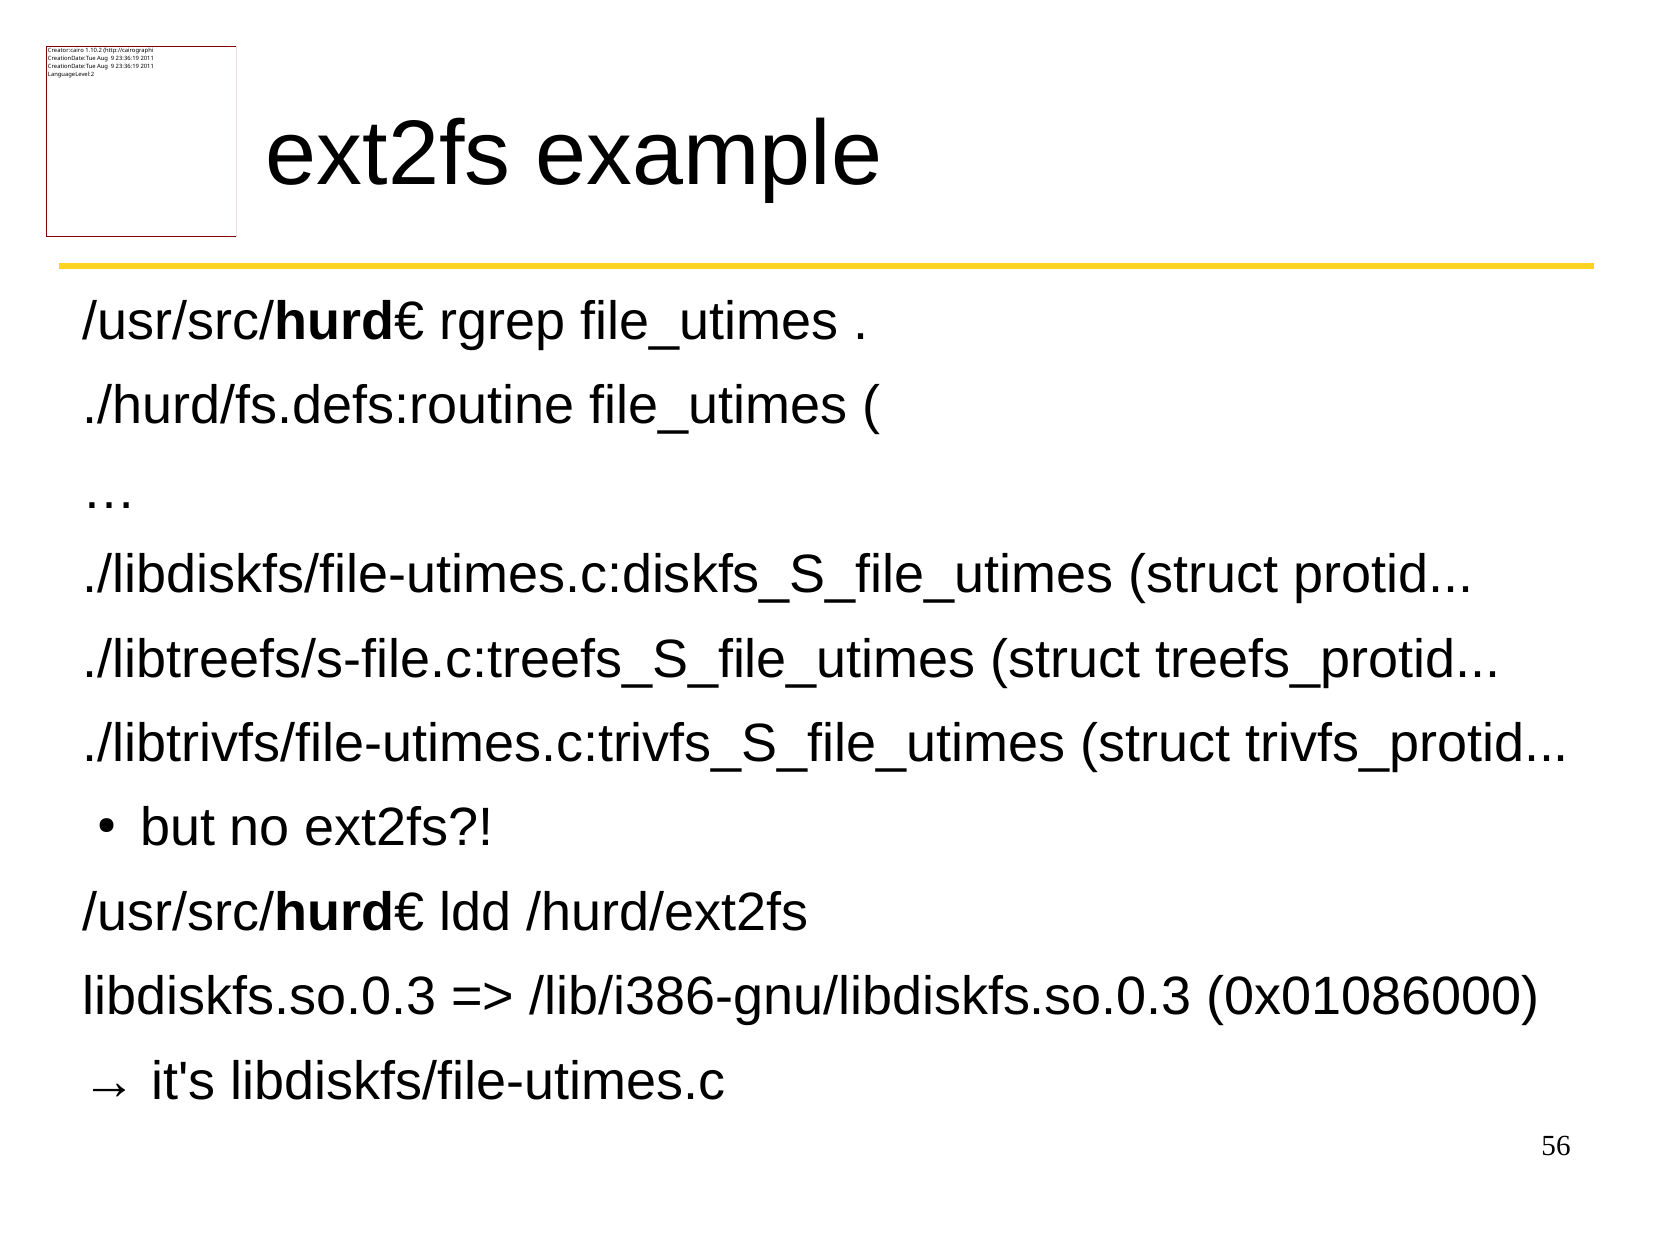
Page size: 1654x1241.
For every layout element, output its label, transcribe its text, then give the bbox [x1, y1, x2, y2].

list /usr/src/hurd€ rgrep file_utimes . ./hurd/fs.defs:routine file_utimes ( … ./libdiskfs/file-utimes.c:diskfs_S_file_utimes (struct protid... ./libtreefs/s-file.c:treefs_S_file_utimes (struct treefs_protid... ./libtrivfs/file-utimes.c:trivfs_S_file_utimes (struct trivfs_protid... but no ext2fs?! /usr/src/hurd€ ldd /hurd/ext2fs libdiskfs.so.0.3 => /lib/i386-gnu/libdiskfs.so.0.3 (0x01086000) → it's libdiskfs/file-utimes.c [82, 290, 1571, 1152]
title ext2fs example [265, 49, 1571, 257]
